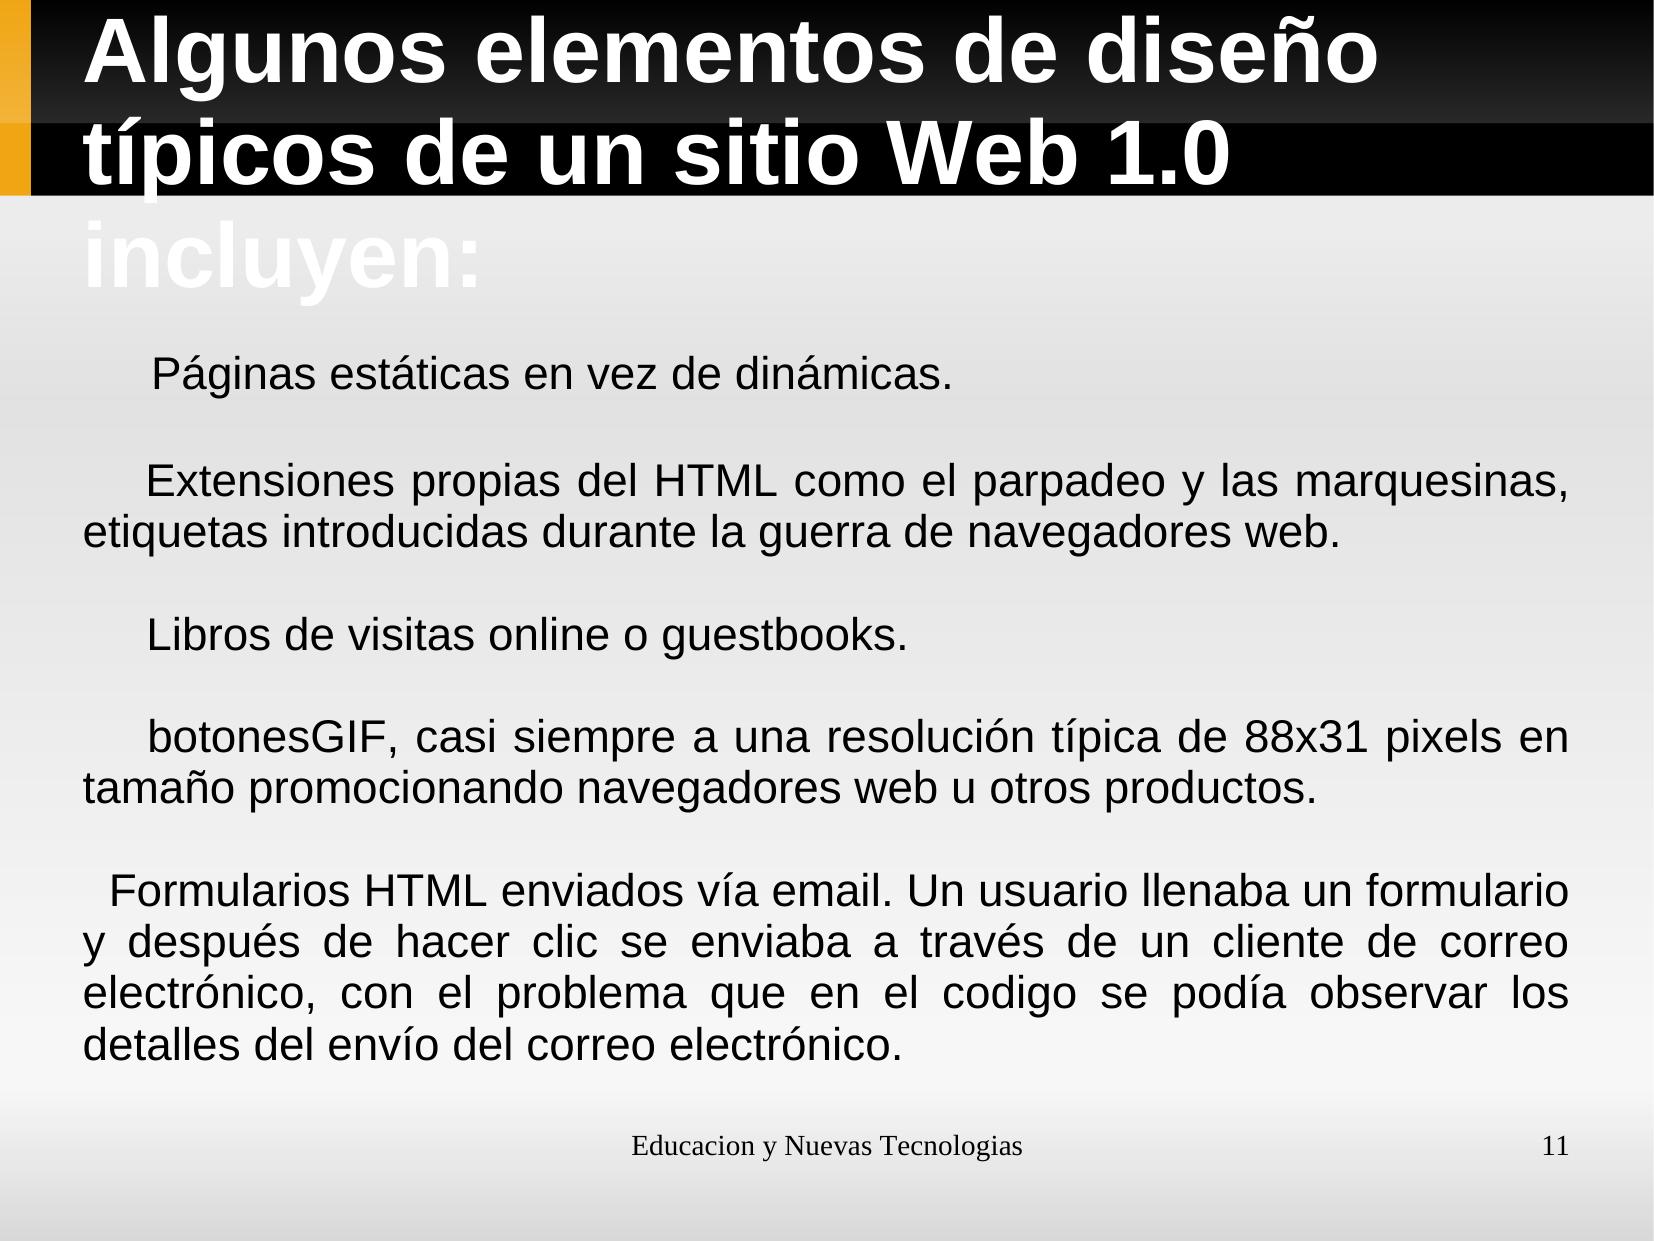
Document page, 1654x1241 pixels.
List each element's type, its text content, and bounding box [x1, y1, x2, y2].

subtitle Páginas estáticas en vez de dinámicas. Extensiones propias del HTML como el parpadeo y las marquesinas, etiquetas introducidas durante la guerra de navegadores web. Libros de visitas online o guestbooks. botonesGIF, casi siempre a una resolución típica de 88x31 pixels en tamaño promocionando navegadores web u otros productos. Formularios HTML enviados vía email. Un usuario llenaba un formulario y después de hacer clic se enviaba a través de un cliente de correo electrónico, con el problema que en el codigo se podía observar los detalles del envío del correo electrónico. [82, 179, 1571, 1220]
title Algunos elementos de diseño típicos de un sitio Web 1.0 incluyen: [82, 0, 1571, 179]
picture [0, 0, 1654, 1241]
